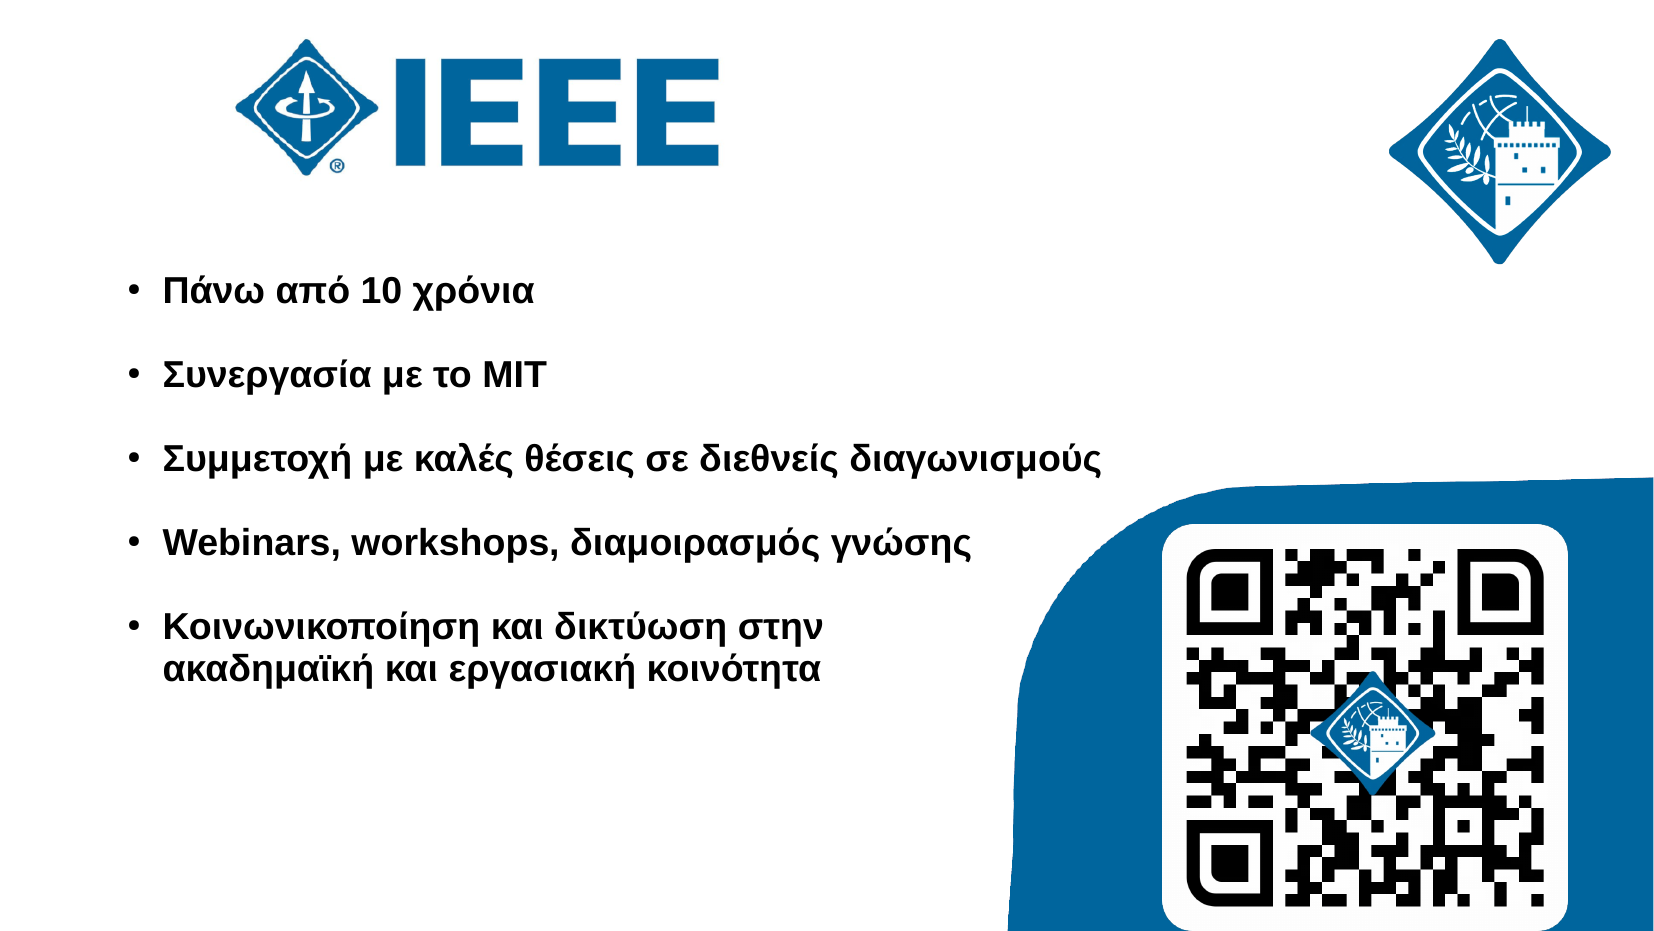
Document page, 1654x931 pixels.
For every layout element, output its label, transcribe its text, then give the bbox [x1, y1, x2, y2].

picture [0, 0, 1654, 931]
text_box Πάνω από 10 χρόνια Συνεργασία με το ΜΙΤ Συμμετοχή με καλές θέσεις σε διεθνείς διαγωνισμούς Webinars, workshops, διαμοιρασμός γνώσης Κοινωνικοποίηση και δικτύωση στην ακαδημαϊκή και εργασιακή κοινότητα [112, 262, 1118, 698]
